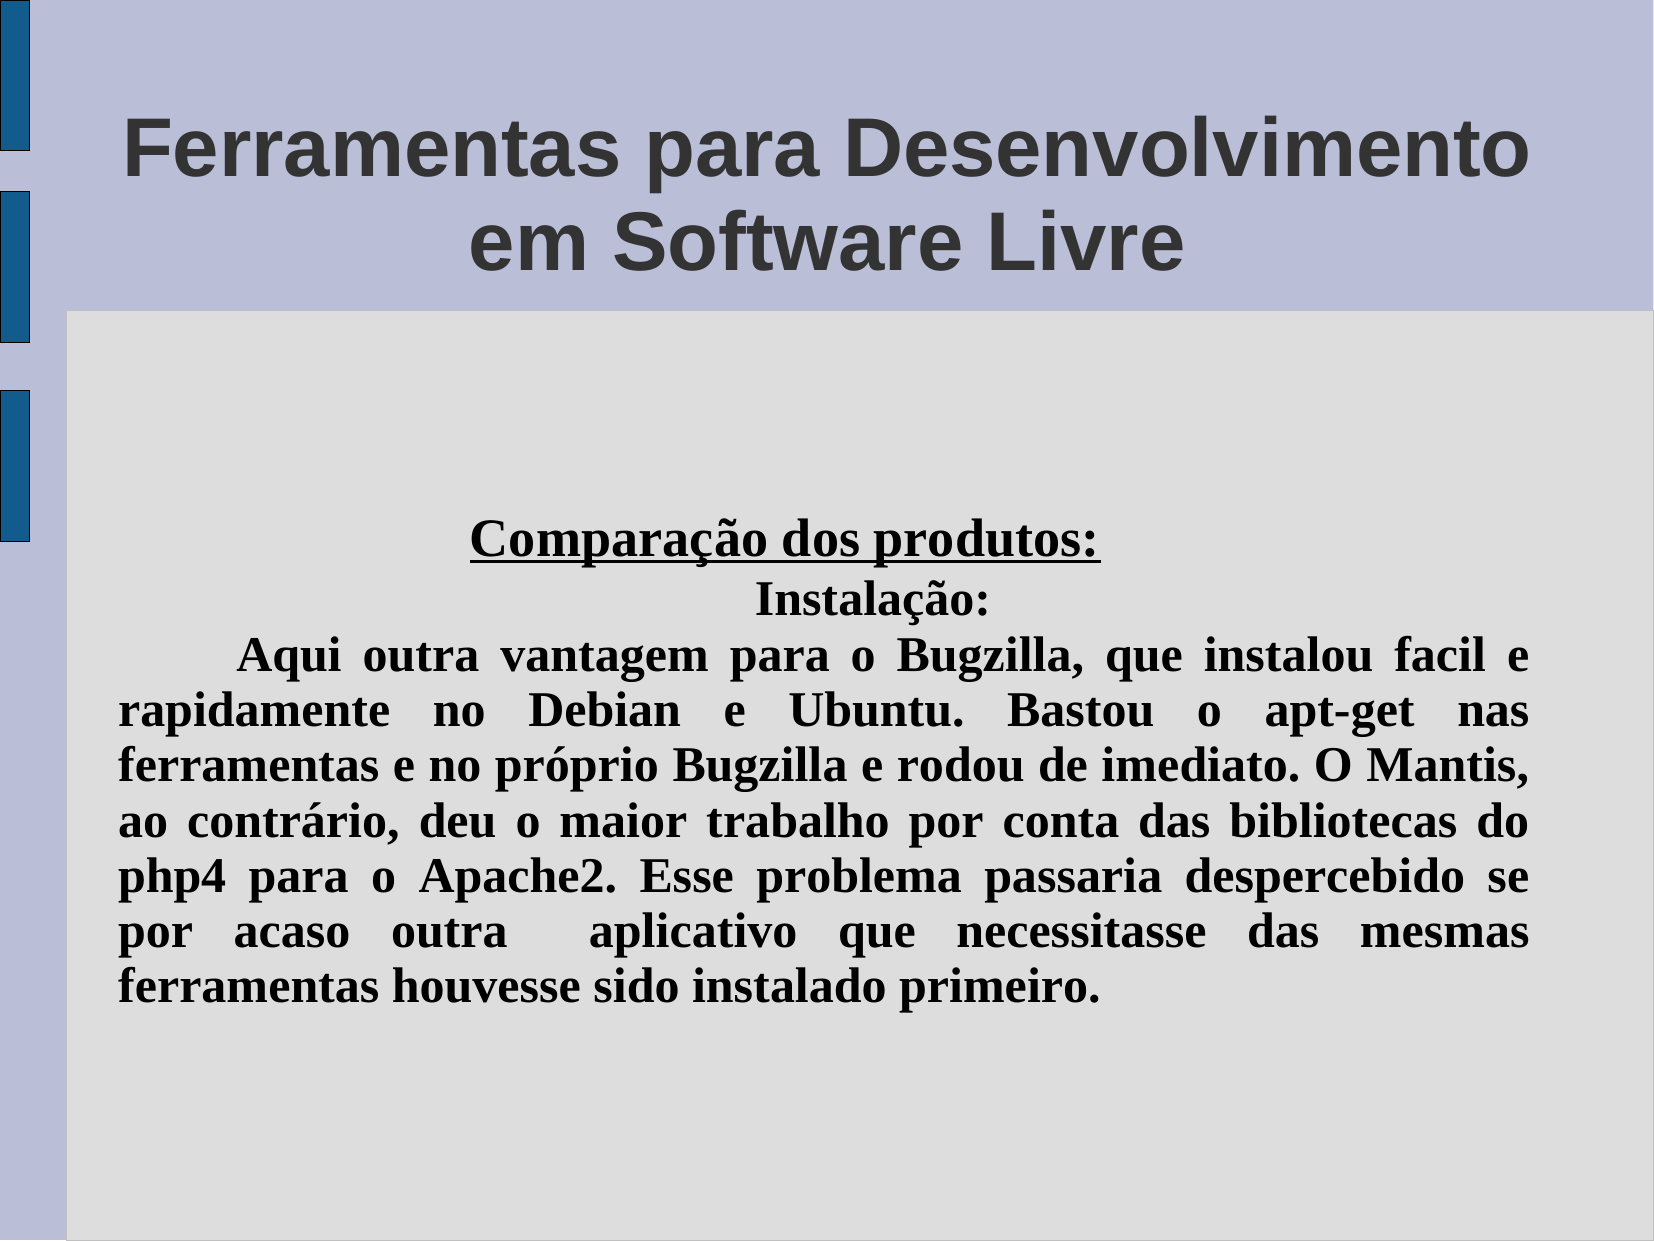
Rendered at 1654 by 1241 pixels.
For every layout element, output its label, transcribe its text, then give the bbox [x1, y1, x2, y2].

subtitle Comparação dos produtos: Instalação: Aqui outra vantagem para o Bugzilla, que instalou facil e rapidamente no Debian e Ubuntu. Bastou o apt-get nas ferramentas e no próprio Bugzilla e rodou de imediato. O Mantis, ao contrário, deu o maior trabalho por conta das bibliotecas do php4 para o Apache2. Esse problema passaria despercebido se por acaso outra aplicativo que necessitasse das mesmas ferramentas houvesse sido instalado primeiro. [118, 387, 1531, 1170]
title Ferramentas para Desenvolvimento em Software Livre [121, 91, 1534, 299]
